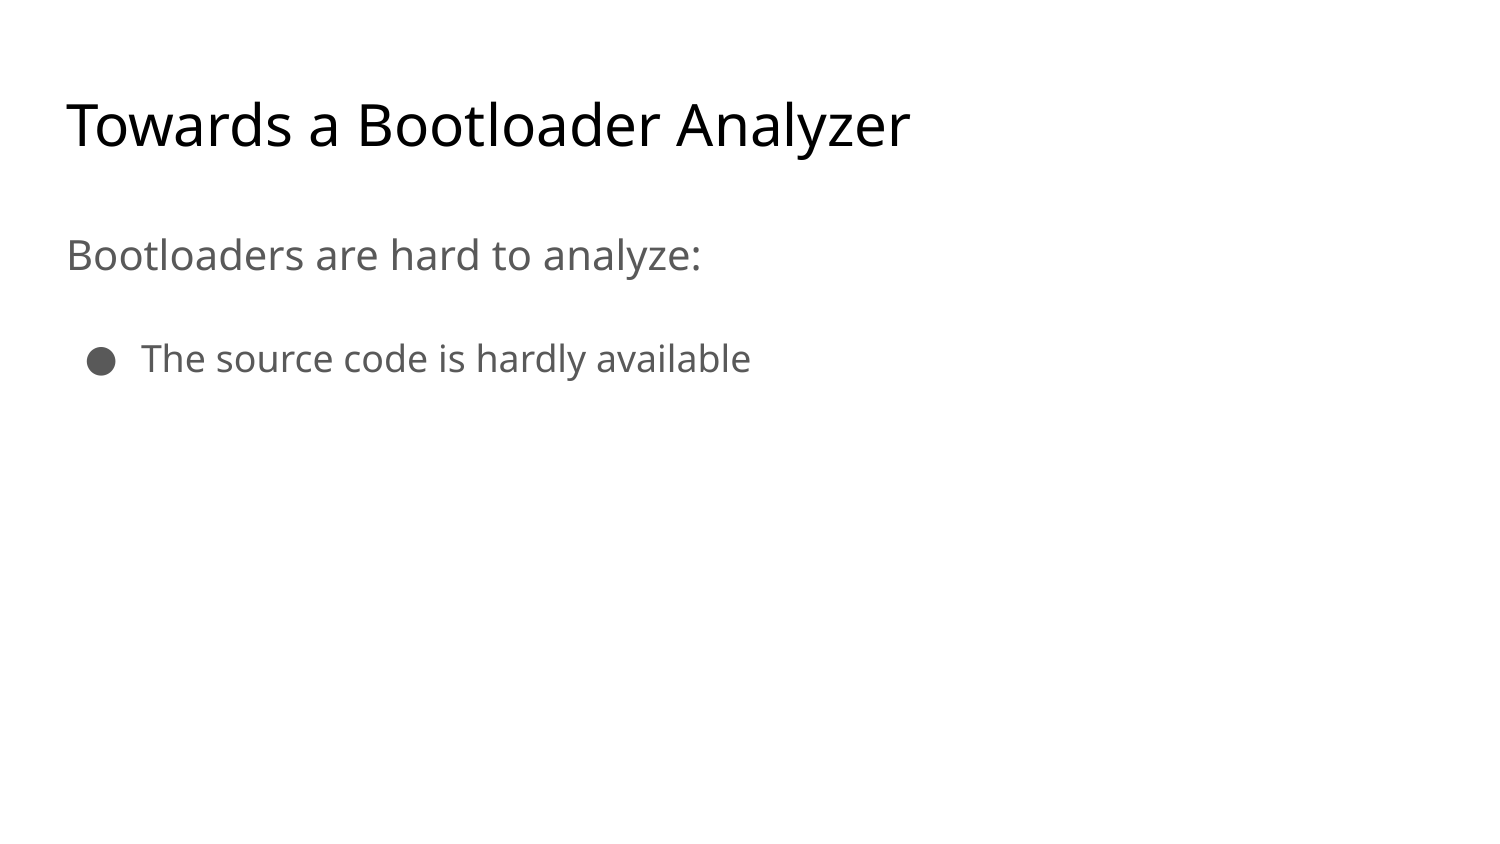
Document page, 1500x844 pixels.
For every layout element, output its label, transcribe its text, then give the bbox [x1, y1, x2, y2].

title Towards a Bootloader Analyzer [51, 72, 1449, 167]
list Bootloaders are hard to analyze: The source code is hardly available [51, 189, 1449, 750]
